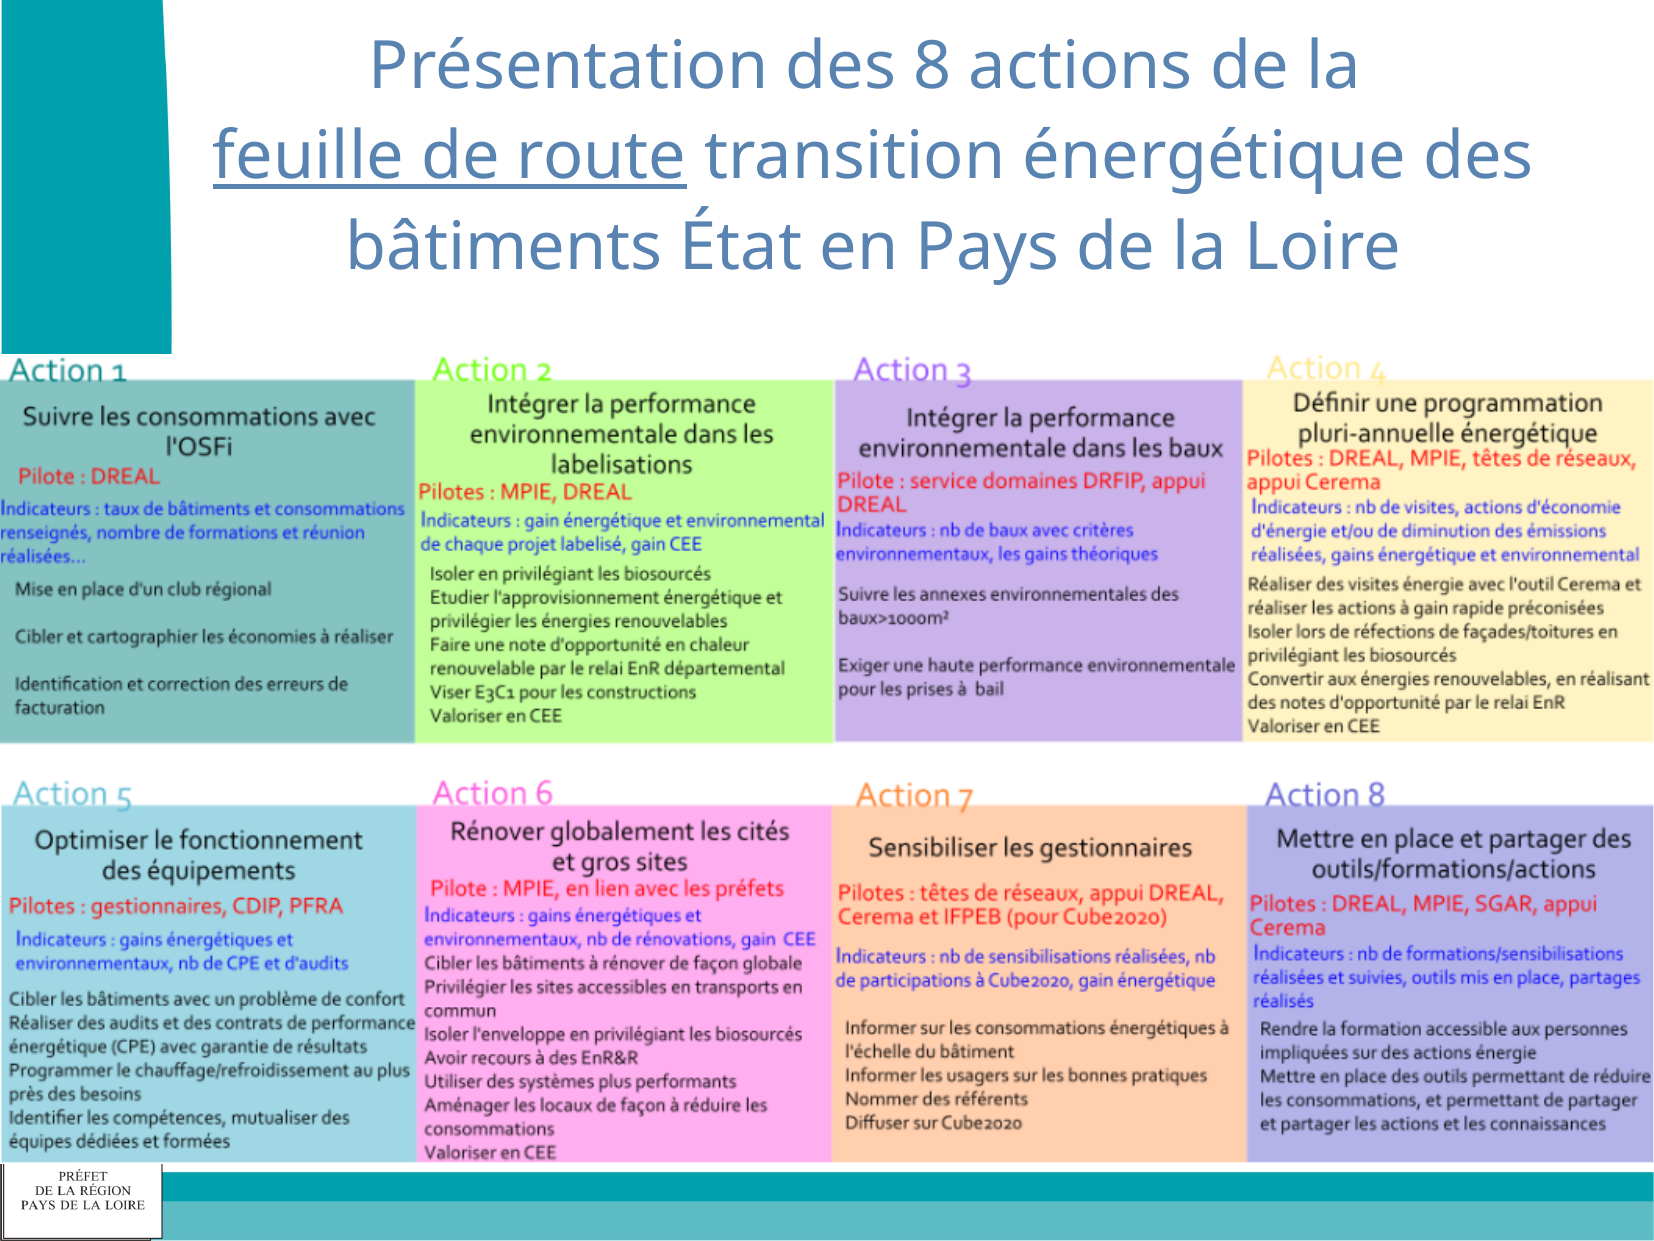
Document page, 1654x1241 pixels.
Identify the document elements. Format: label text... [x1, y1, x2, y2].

picture [0, 0, 1654, 1241]
title Présentation des 8 actions de la feuille de route transition énergétique des bâtiments État en Pays de la Loire [177, 52, 1571, 254]
